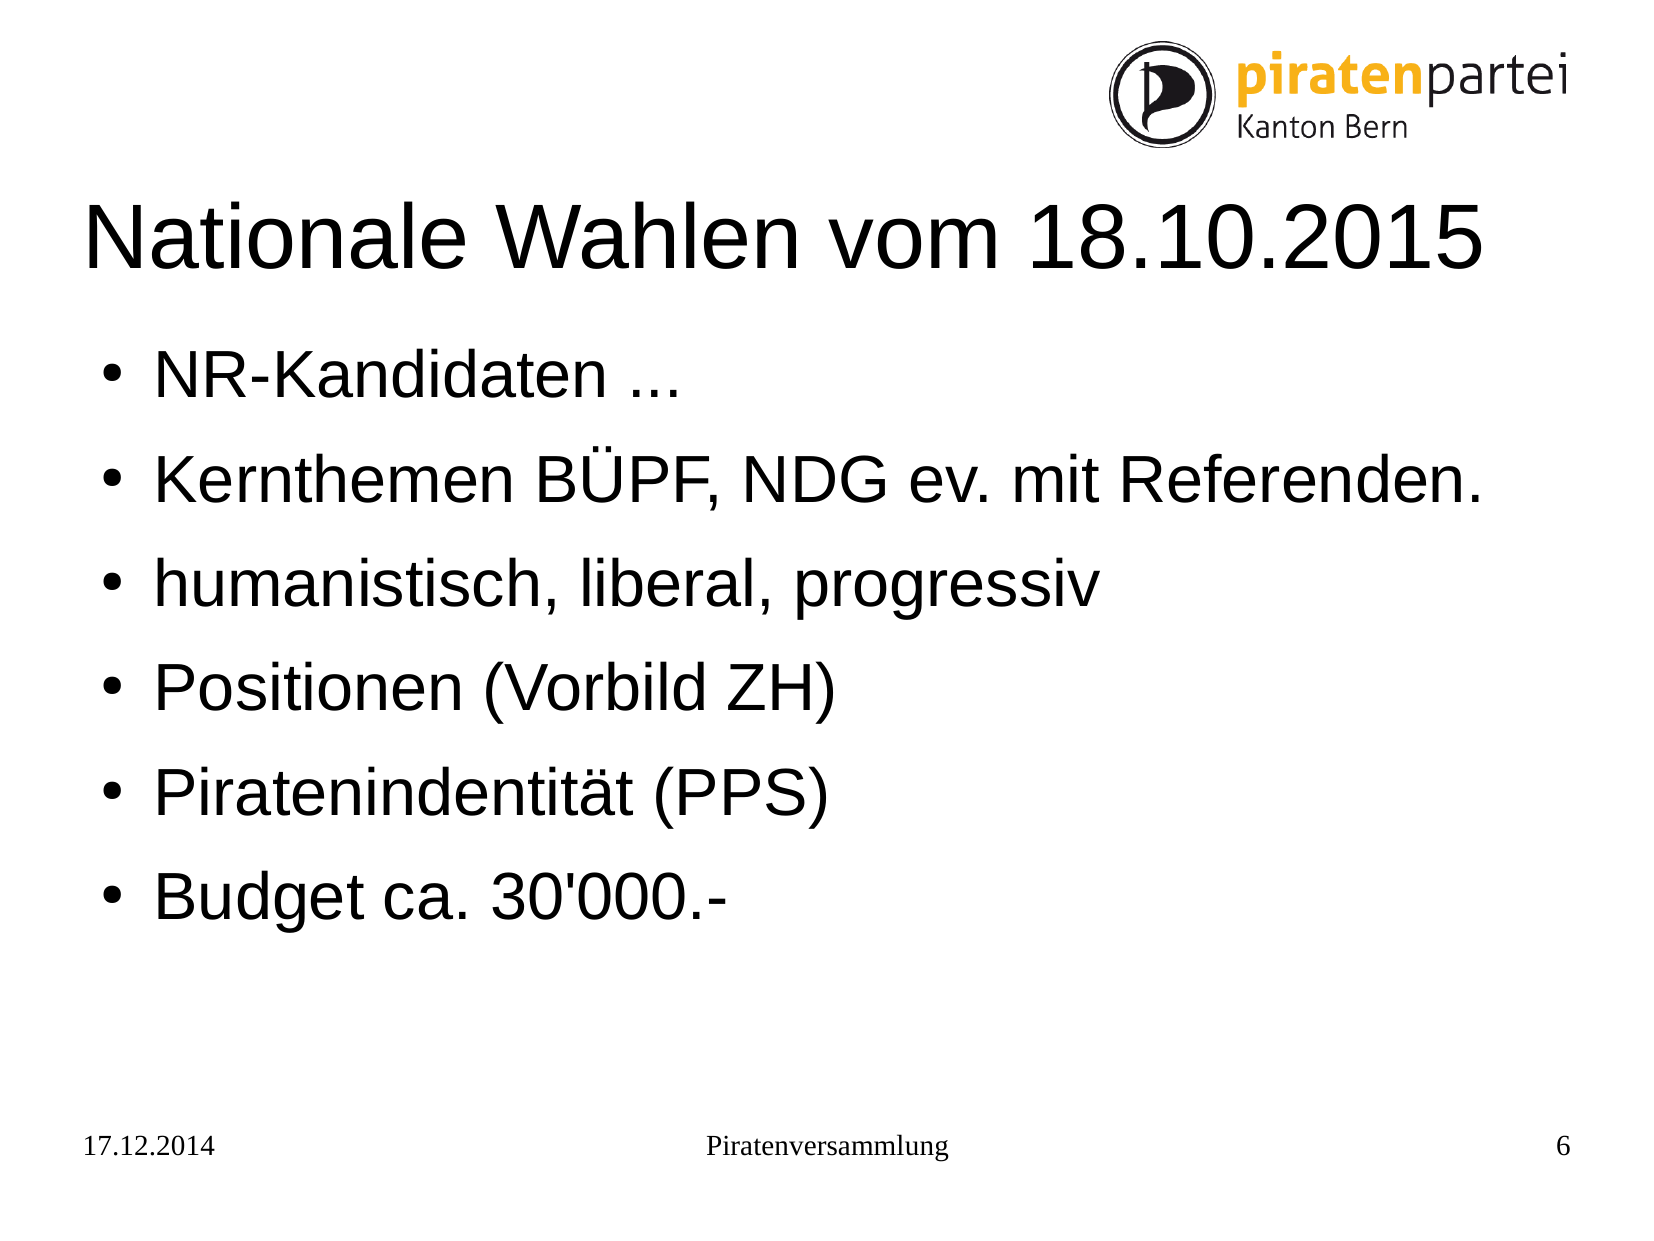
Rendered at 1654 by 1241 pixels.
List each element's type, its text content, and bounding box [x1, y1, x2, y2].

title Nationale Wahlen vom 18.10.2015 [82, 186, 1571, 289]
picture [1109, 41, 1566, 148]
list NR-Kandidaten ... Kernthemen BÜPF, NDG ev. mit Referenden. humanistisch, liberal, progressiv Positionen (Vorbild ZH) Piratenindentität (PPS) Budget ca. 30'000.- [82, 337, 1571, 1057]
